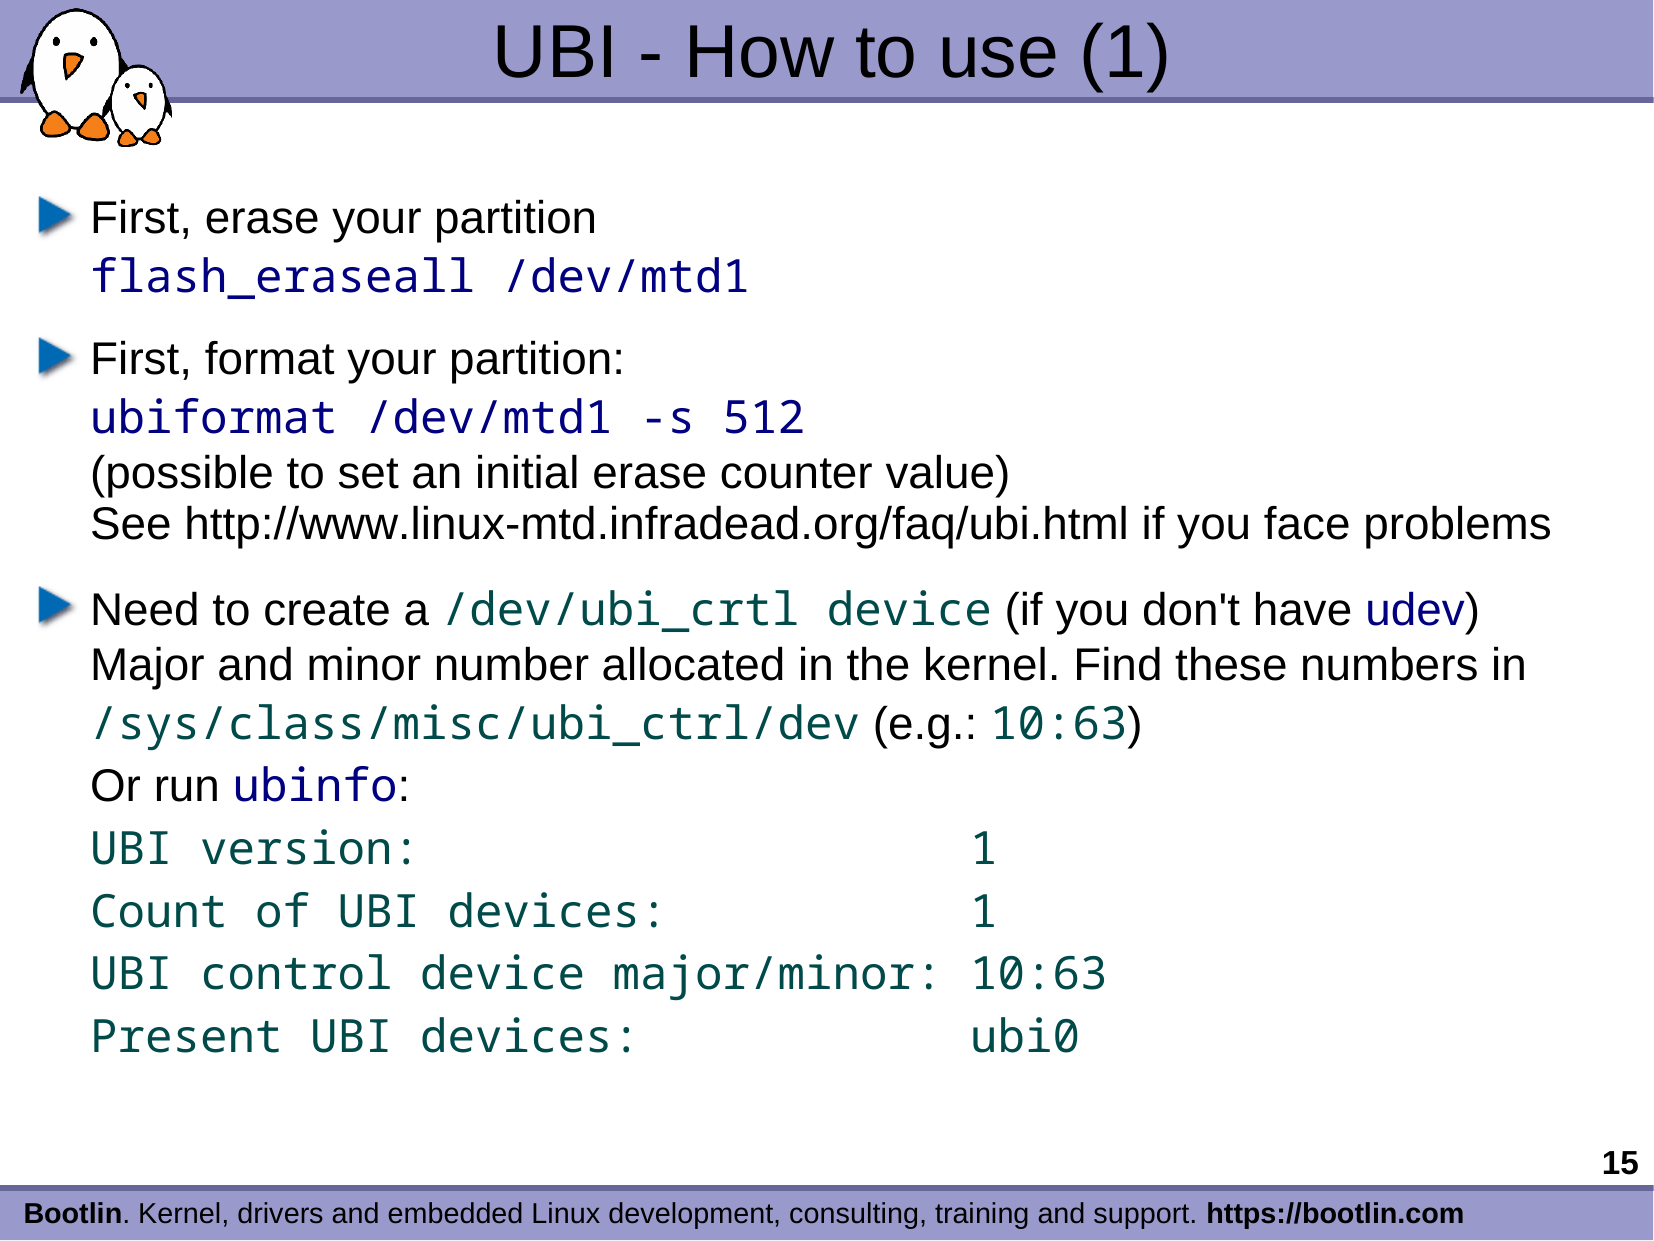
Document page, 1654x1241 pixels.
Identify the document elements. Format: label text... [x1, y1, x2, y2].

list First, erase your partition flash_eraseall /dev/mtd1 First, format your partition: ubiformat /dev/mtd1 -s 512 (possible to set an initial erase counter value) See http://www.linux-mtd.infradead.org/faq/ubi.html if you face problems Need to create a /dev/ubi_crtl device (if you don't have udev) Major and minor number allocated in the kernel. Find these numbers in /sys/class/misc/ubi_ctrl/dev (e.g.: 10:63) Or run ubinfo: UBI version: 1 Count of UBI devices: 1 UBI control device major/minor: 10:63 Present UBI devices: ubi0 [19, 192, 1622, 1028]
picture [20, 8, 172, 147]
title UBI - How to use (1) [106, 0, 1559, 103]
